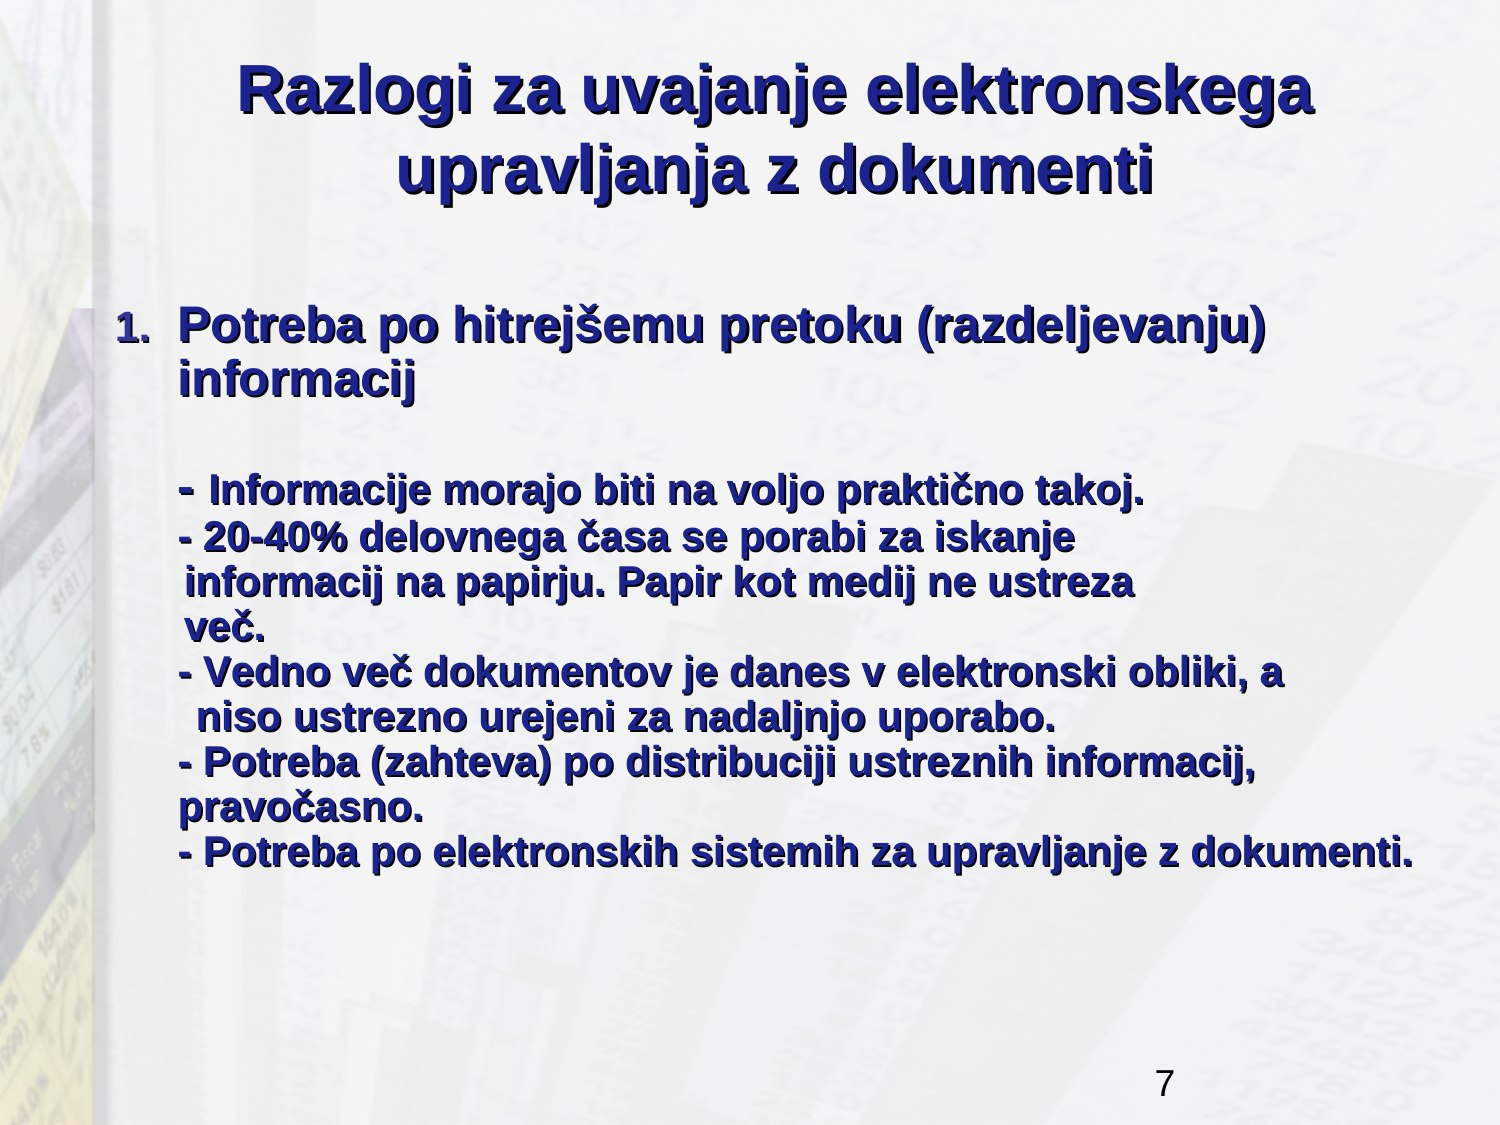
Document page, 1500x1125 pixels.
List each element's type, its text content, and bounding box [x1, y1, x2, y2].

picture [0, 0, 1500, 1125]
title Razlogi za uvajanje elektronskega upravljanja z dokumenti [100, 30, 1451, 219]
list Potreba po hitrejšemu pretoku (razdeljevanju) informacij - Informacije morajo biti na voljo praktično takoj. - 20-40% delovnega časa se porabi za iskanje informacij na papirju. Papir kot medij ne ustreza več. - Vedno več dokumentov je danes v elektronski obliki, a niso ustrezno urejeni za nadaljnjo uporabo. - Potreba (zahteva) po distribuciji ustreznih informacij, pravočasno. - Potreba po elektronskih sistemih za upravljanje z dokumenti. [100, 290, 1447, 1035]
